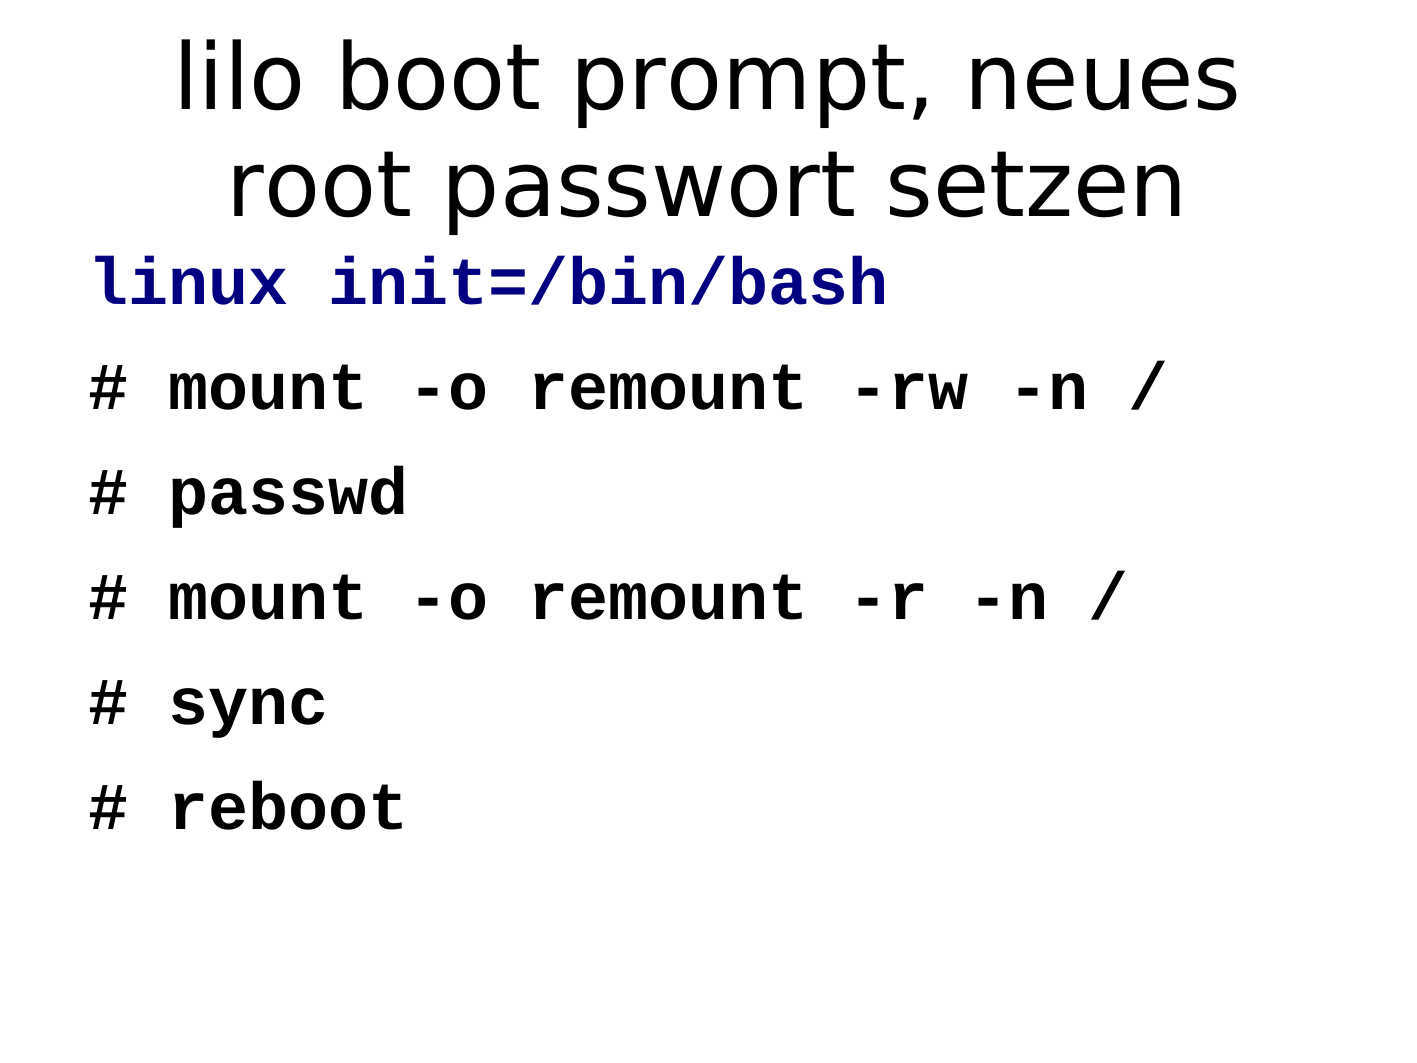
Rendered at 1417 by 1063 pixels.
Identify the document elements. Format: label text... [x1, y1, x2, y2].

title lilo boot prompt, neues root passwort setzen [70, 23, 1346, 239]
list linux init=/bin/bash # mount -o remount -rw -n / # passwd # mount -o remount -r -n / # sync # reboot [70, 248, 1346, 936]
